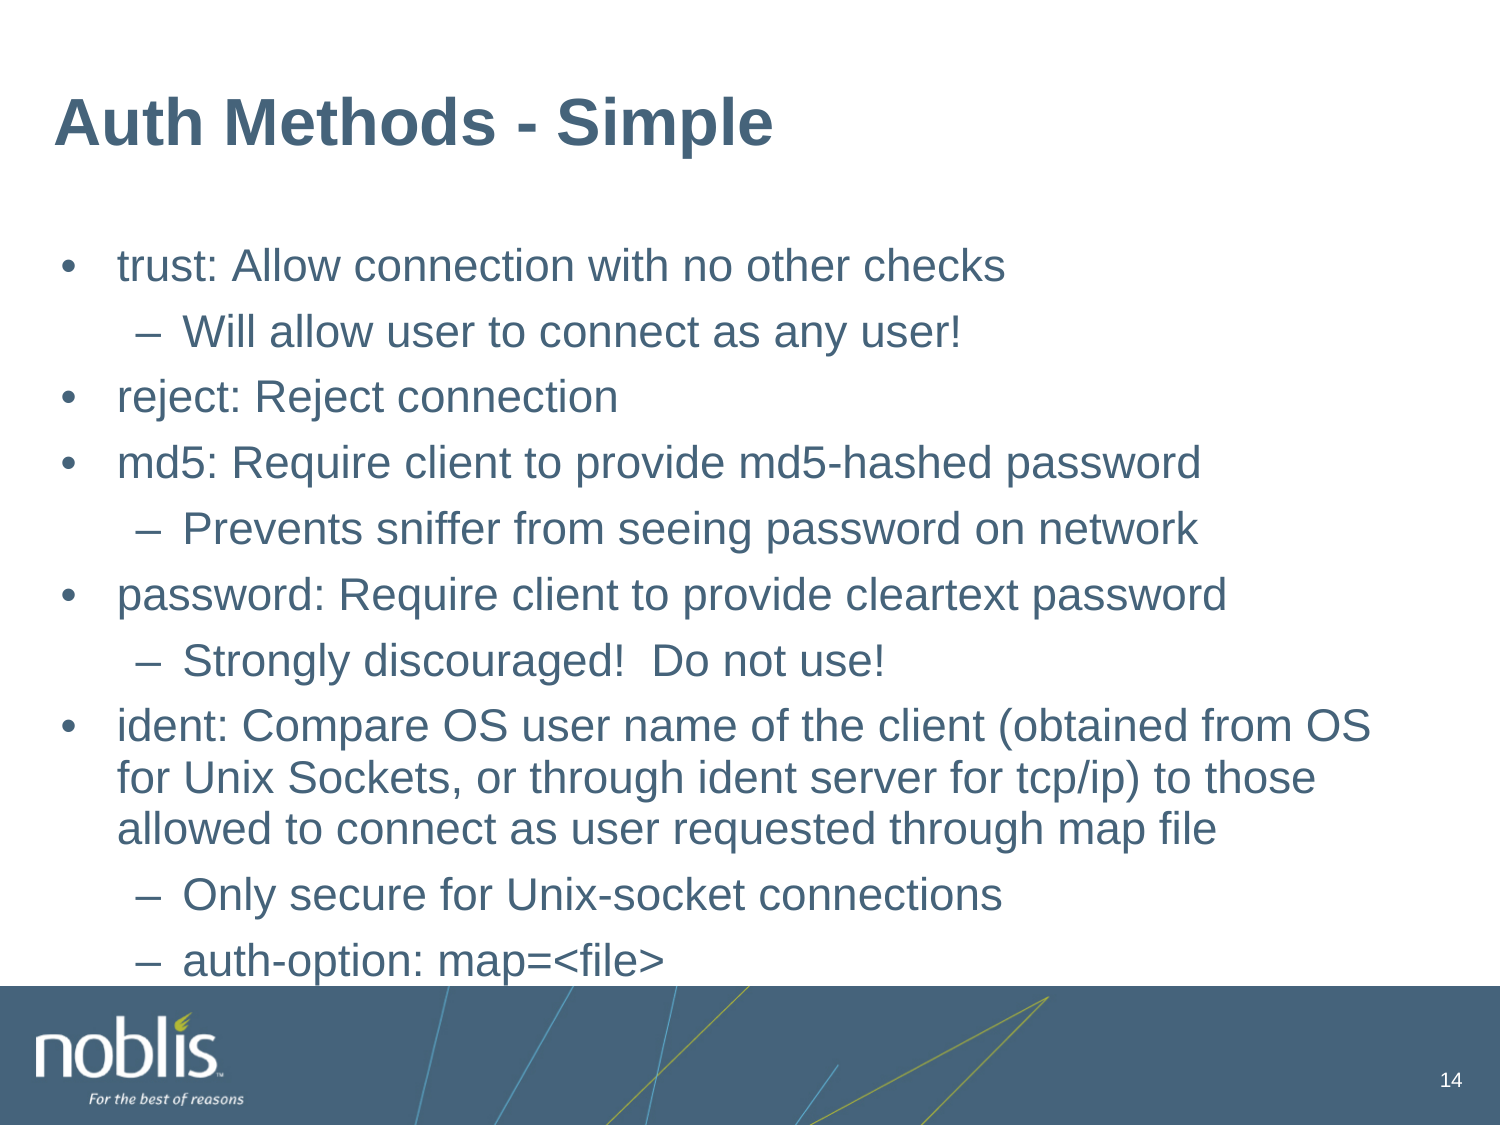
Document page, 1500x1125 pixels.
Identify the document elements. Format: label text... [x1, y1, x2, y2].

list trust: Allow connection with no other checks Will allow user to connect as any user! reject: Reject connection md5: Require client to provide md5-hashed password Prevents sniffer from seeing password on network password: Require client to provide cleartext password Strongly discouraged! Do not use! ident: Compare OS user name of the client (obtained from OS for Unix Sockets, or through ident server for tcp/ip) to those allowed to connect as user requested through map file Only secure for Unix-socket connections auth-option: map=<file> [60, 239, 1437, 986]
title Auth Methods - Simple [53, 38, 1438, 211]
picture [0, 986, 1500, 1125]
